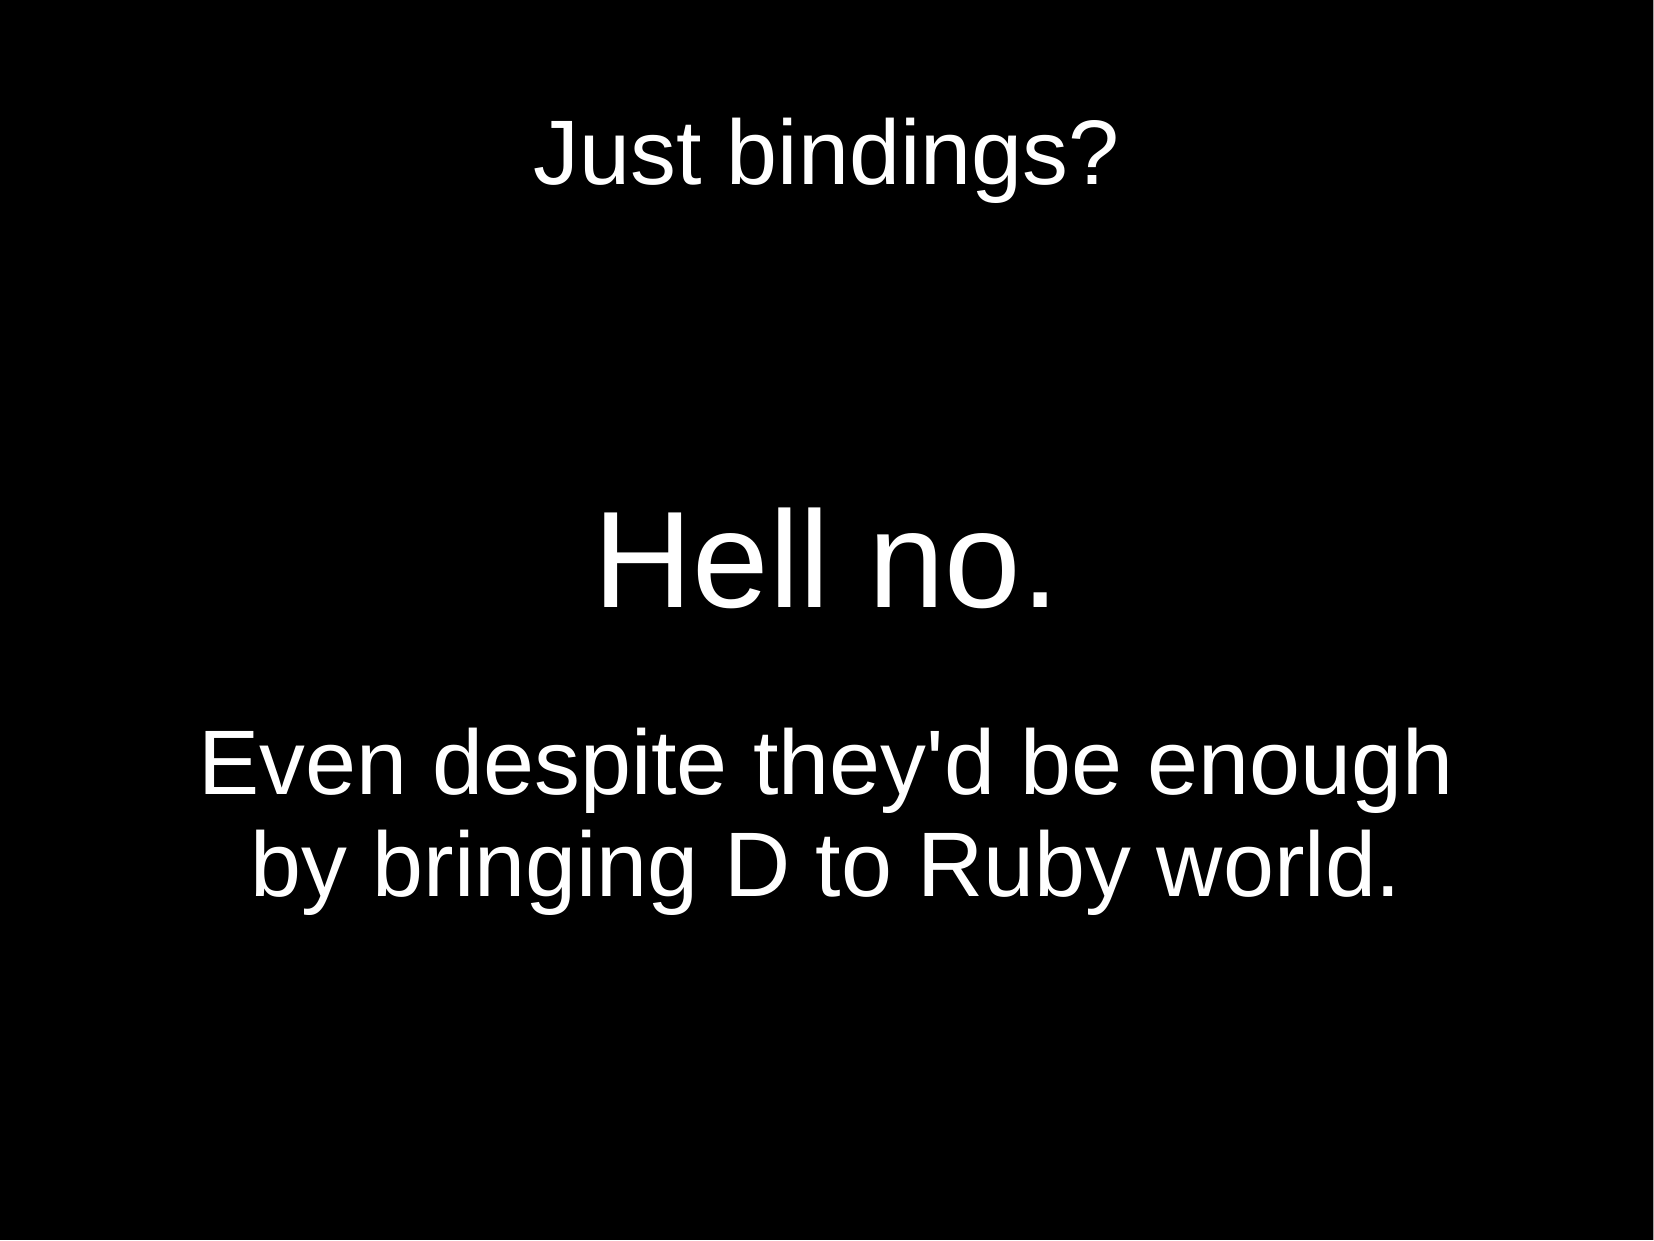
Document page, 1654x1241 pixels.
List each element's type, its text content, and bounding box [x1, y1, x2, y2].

subtitle Hell no. Even despite they'd be enough by bringing D to Ruby world. [0, 297, 1654, 1102]
title Just bindings? [82, 49, 1571, 257]
